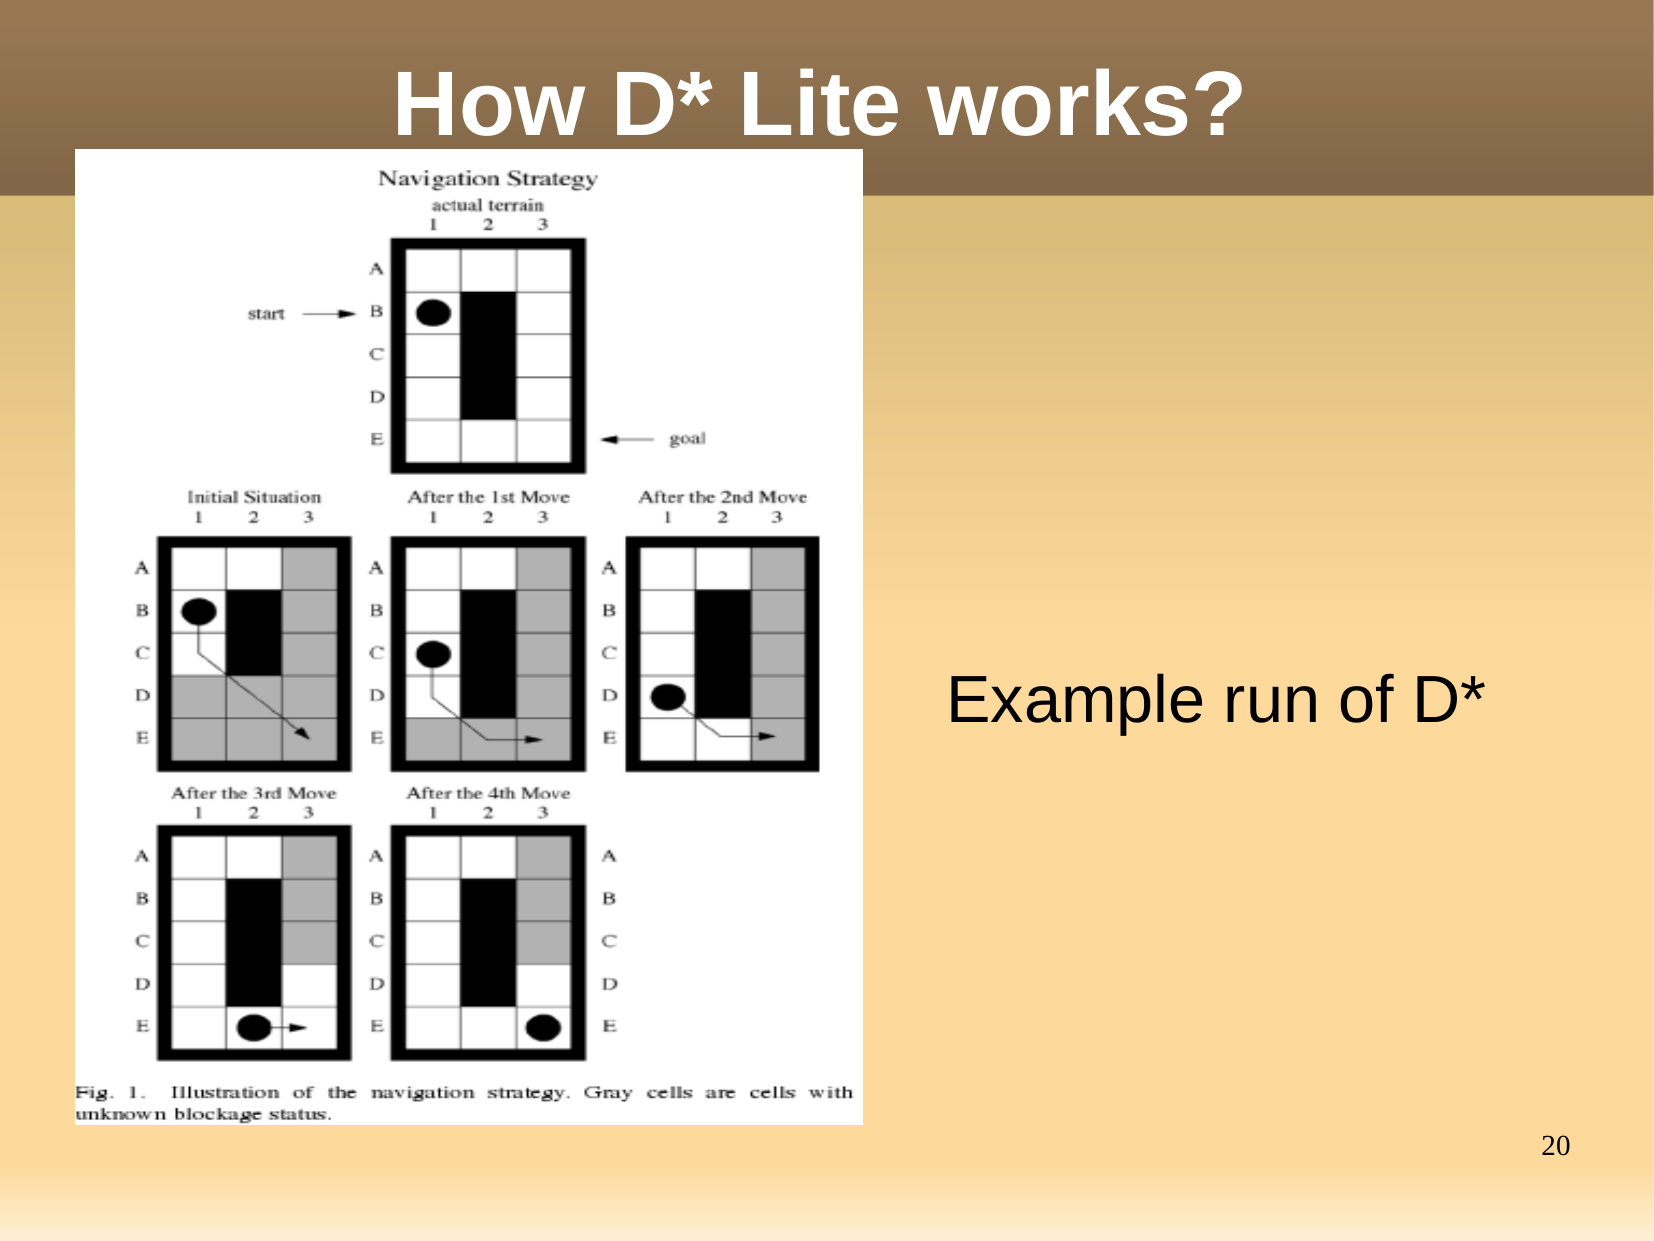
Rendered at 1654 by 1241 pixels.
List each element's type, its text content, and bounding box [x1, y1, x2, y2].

subtitle Example run of D* [862, 290, 1571, 1109]
title How D* Lite works? [76, 0, 1565, 208]
picture [0, 0, 1654, 1241]
